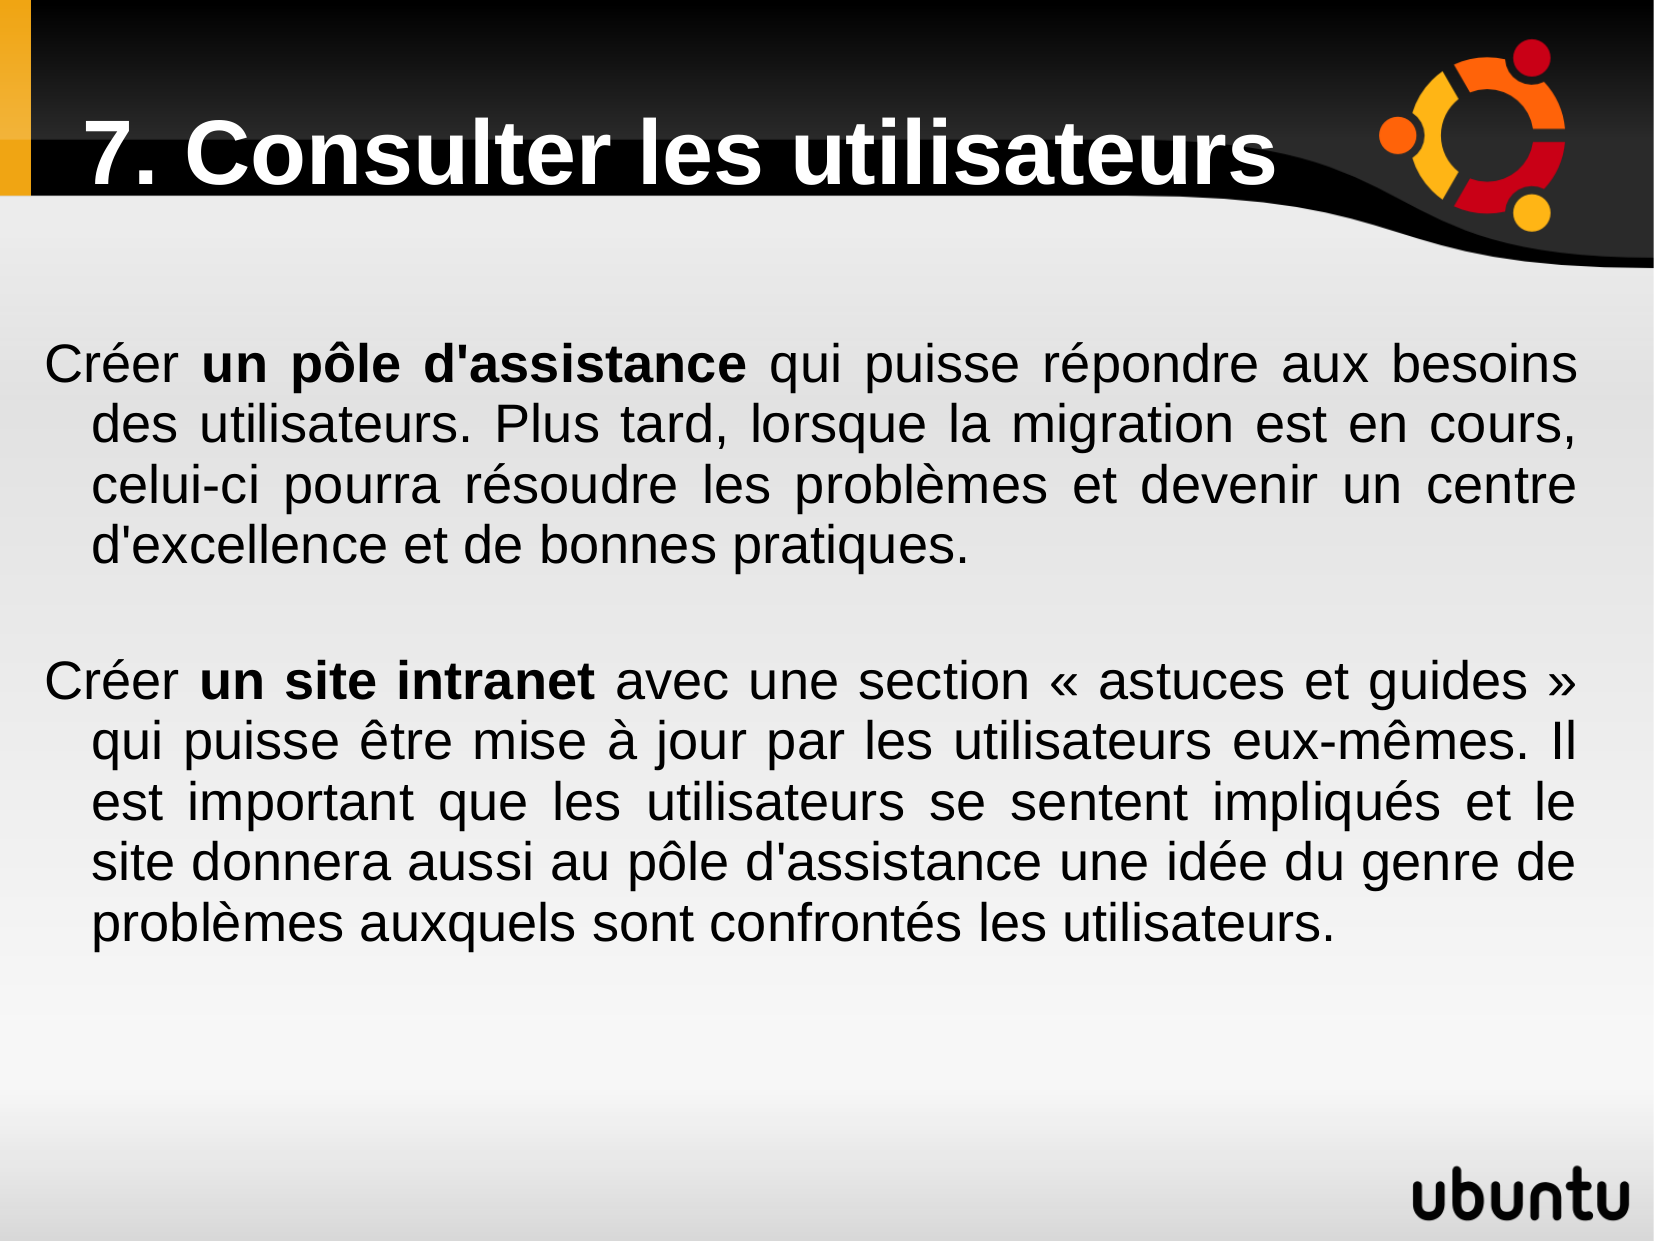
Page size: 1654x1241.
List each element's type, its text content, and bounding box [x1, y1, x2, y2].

picture [0, 0, 1654, 1241]
title 7. Consulter les utilisateurs [82, 49, 1571, 257]
text_box Créer un pôle d'assistance qui puisse répondre aux besoins des utilisateurs. Plus tard, lorsque la migration est en cours, celui-ci pourra résoudre les problèmes et devenir un centre d'excellence et de bonnes pratiques. Créer un site intranet avec une section « astuces et guides » qui puisse être mise à jour par les utilisateurs eux-mêmes. Il est important que les utilisateurs se sentent impliqués et le site donnera aussi au pôle d'assistance une idée du genre de problèmes auxquels sont confrontés les utilisateurs. [29, 325, 1595, 1035]
